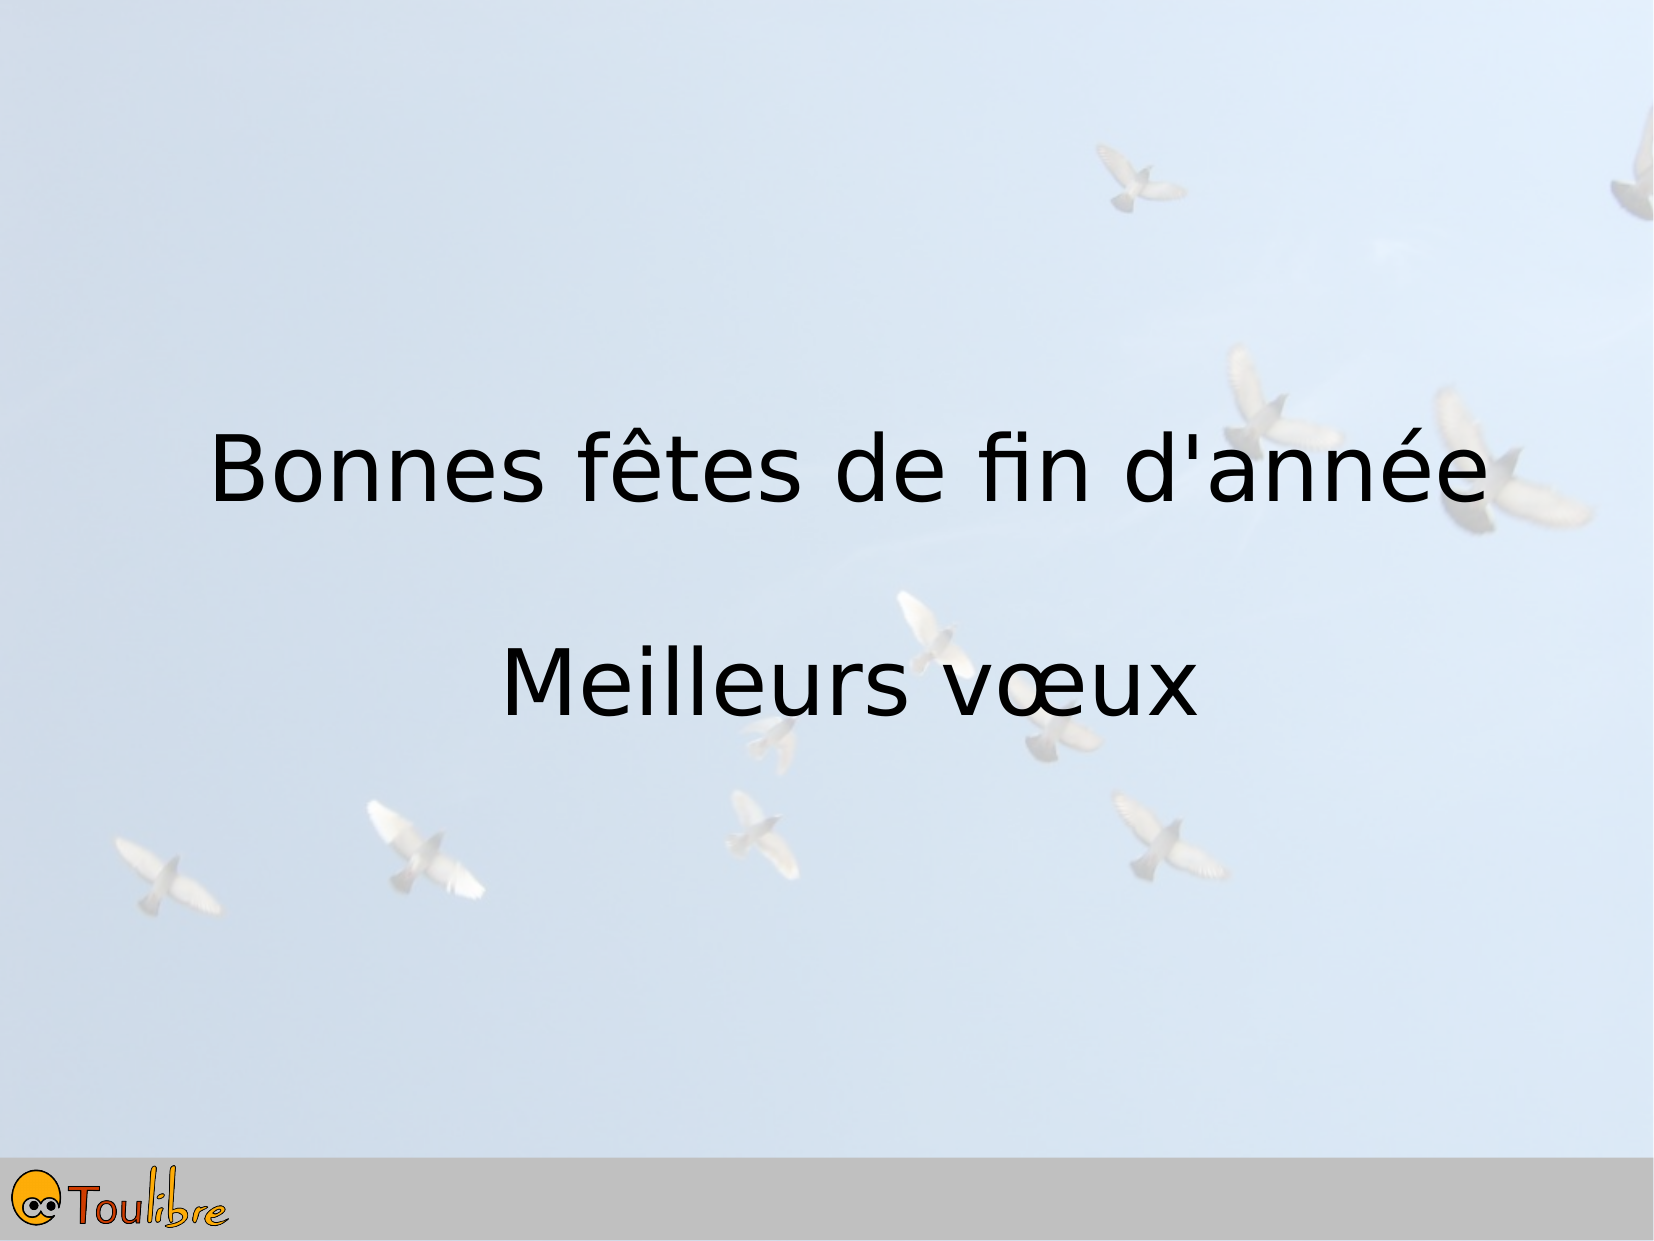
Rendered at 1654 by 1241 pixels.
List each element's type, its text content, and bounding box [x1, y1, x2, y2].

picture [11, 1165, 229, 1228]
text_box Bonnes fêtes de fin d'année Meilleurs vœux [157, 409, 1544, 746]
